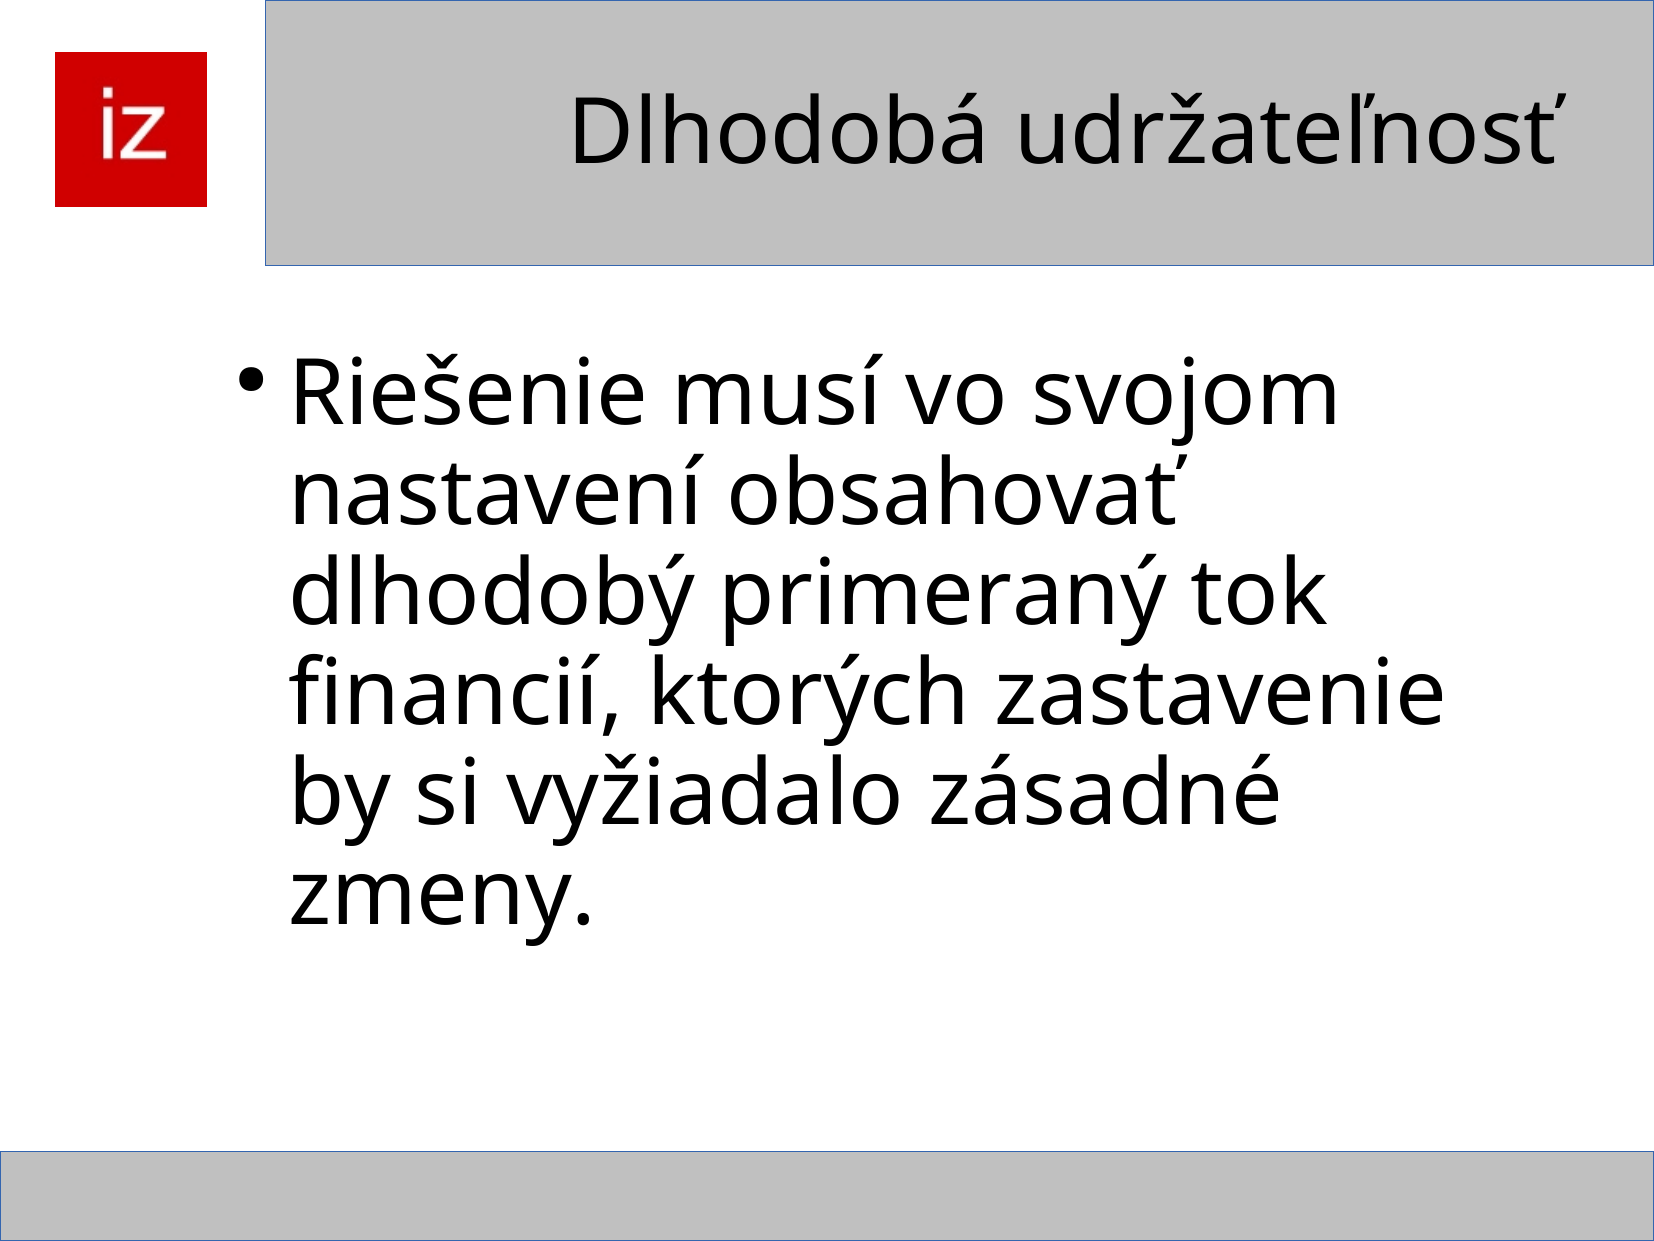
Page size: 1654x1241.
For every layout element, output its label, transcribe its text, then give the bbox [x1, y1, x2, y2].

title Dlhodobá udržateľnosť [561, 29, 1565, 237]
list Riešenie musí vo svojom nastavení obsahovať dlhodobý primeraný tok financií, ktorých zastavenie by si vyžiadalo zásadné zmeny. [121, 344, 1533, 1126]
picture [55, 52, 207, 207]
